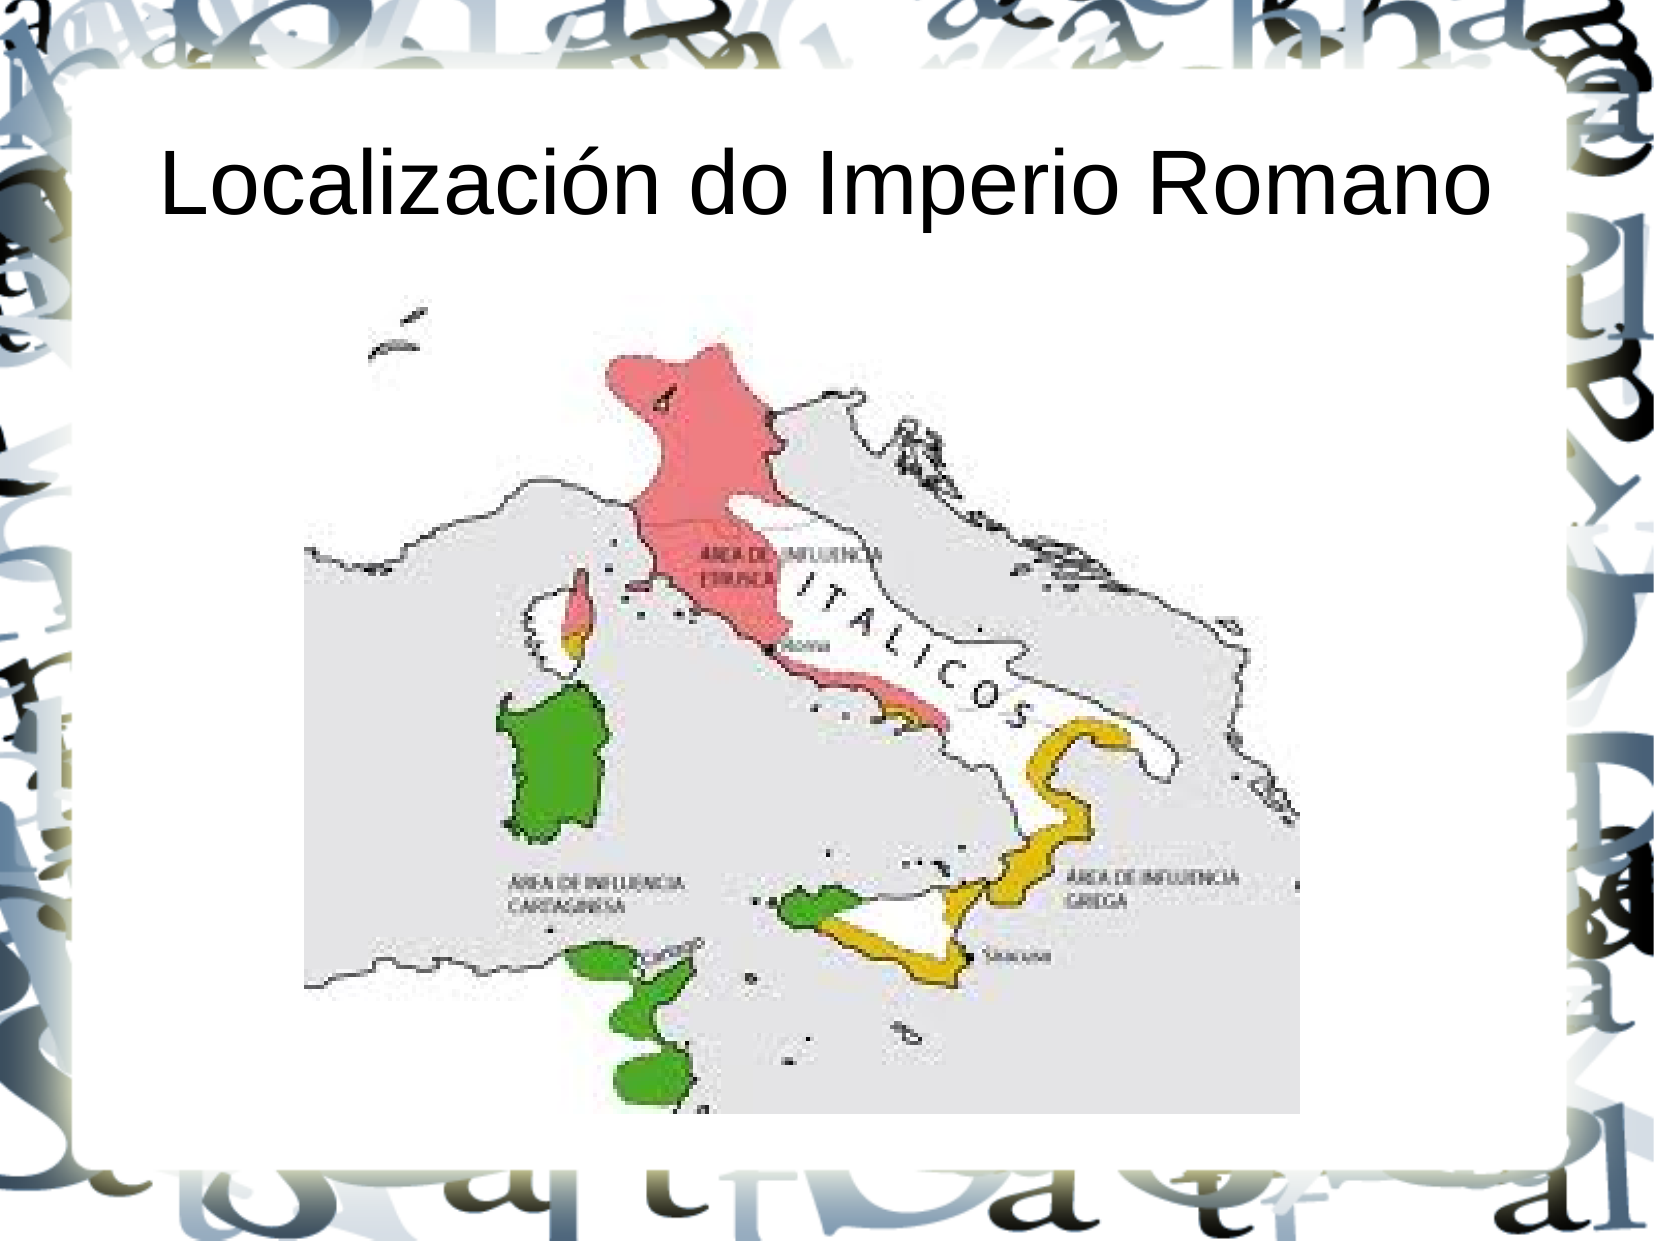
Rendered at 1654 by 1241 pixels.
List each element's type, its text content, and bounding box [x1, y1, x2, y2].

picture [0, 0, 1654, 1241]
title Localización do Imperio Romano [82, 78, 1571, 287]
